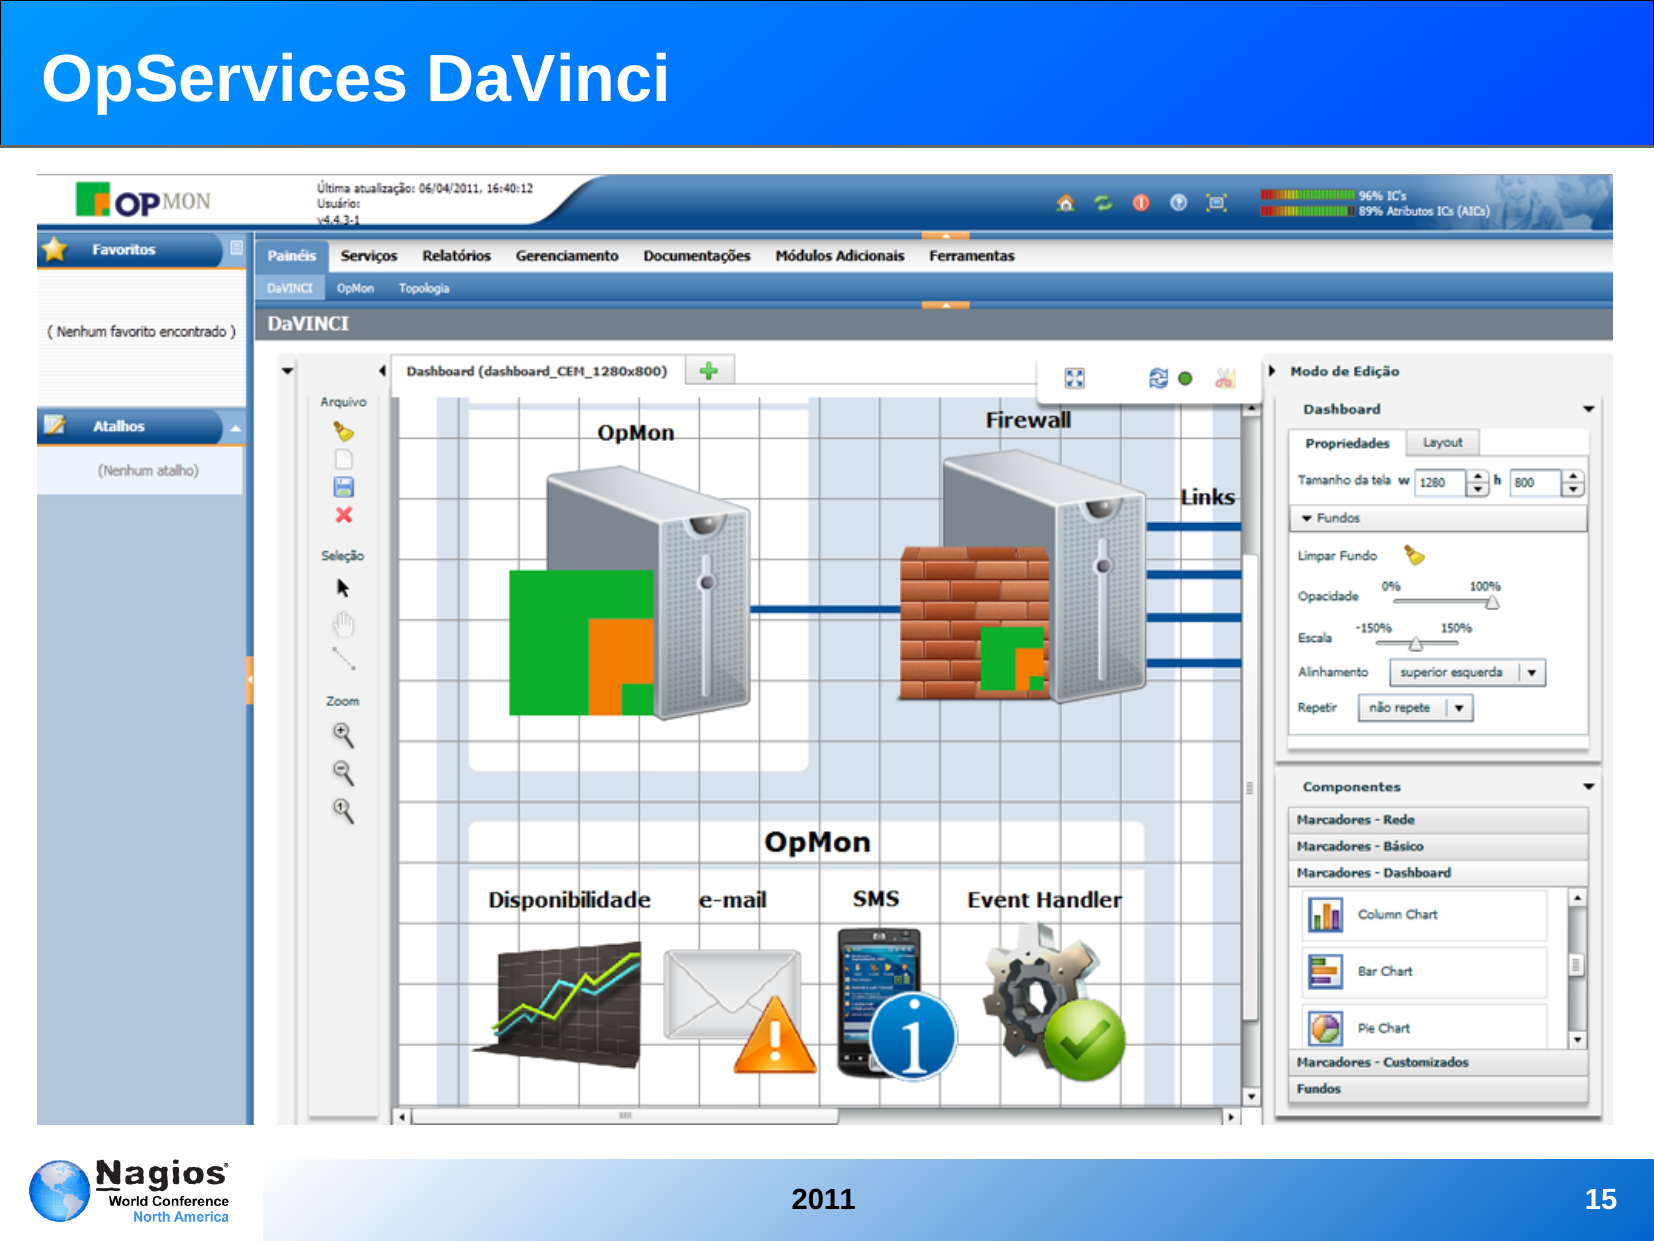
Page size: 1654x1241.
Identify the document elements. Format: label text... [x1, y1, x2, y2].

title OpServices DaVinci [41, 29, 1576, 127]
picture [37, 174, 1613, 1126]
picture [29, 1159, 229, 1235]
